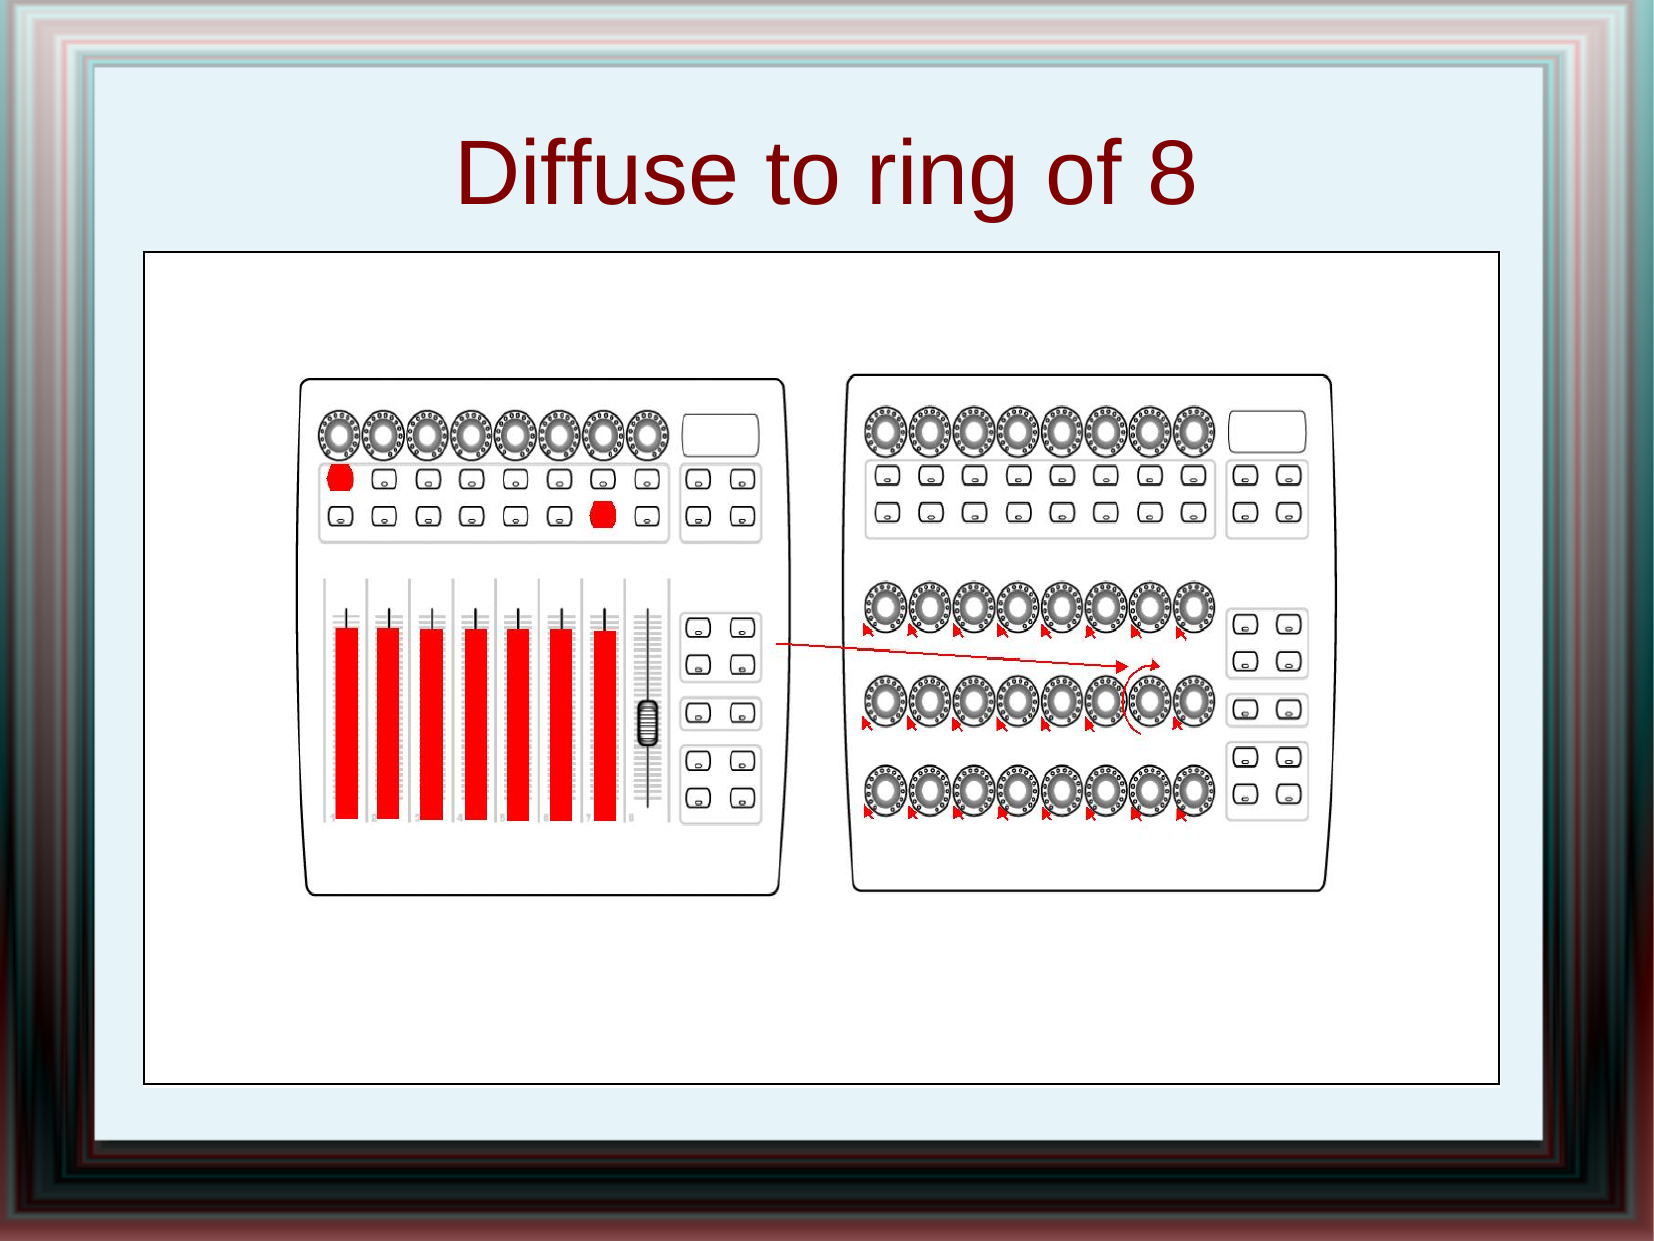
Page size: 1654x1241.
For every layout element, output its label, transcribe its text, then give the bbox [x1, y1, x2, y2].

picture [0, 0, 1654, 1241]
title Diffuse to ring of 8 [118, 95, 1536, 250]
